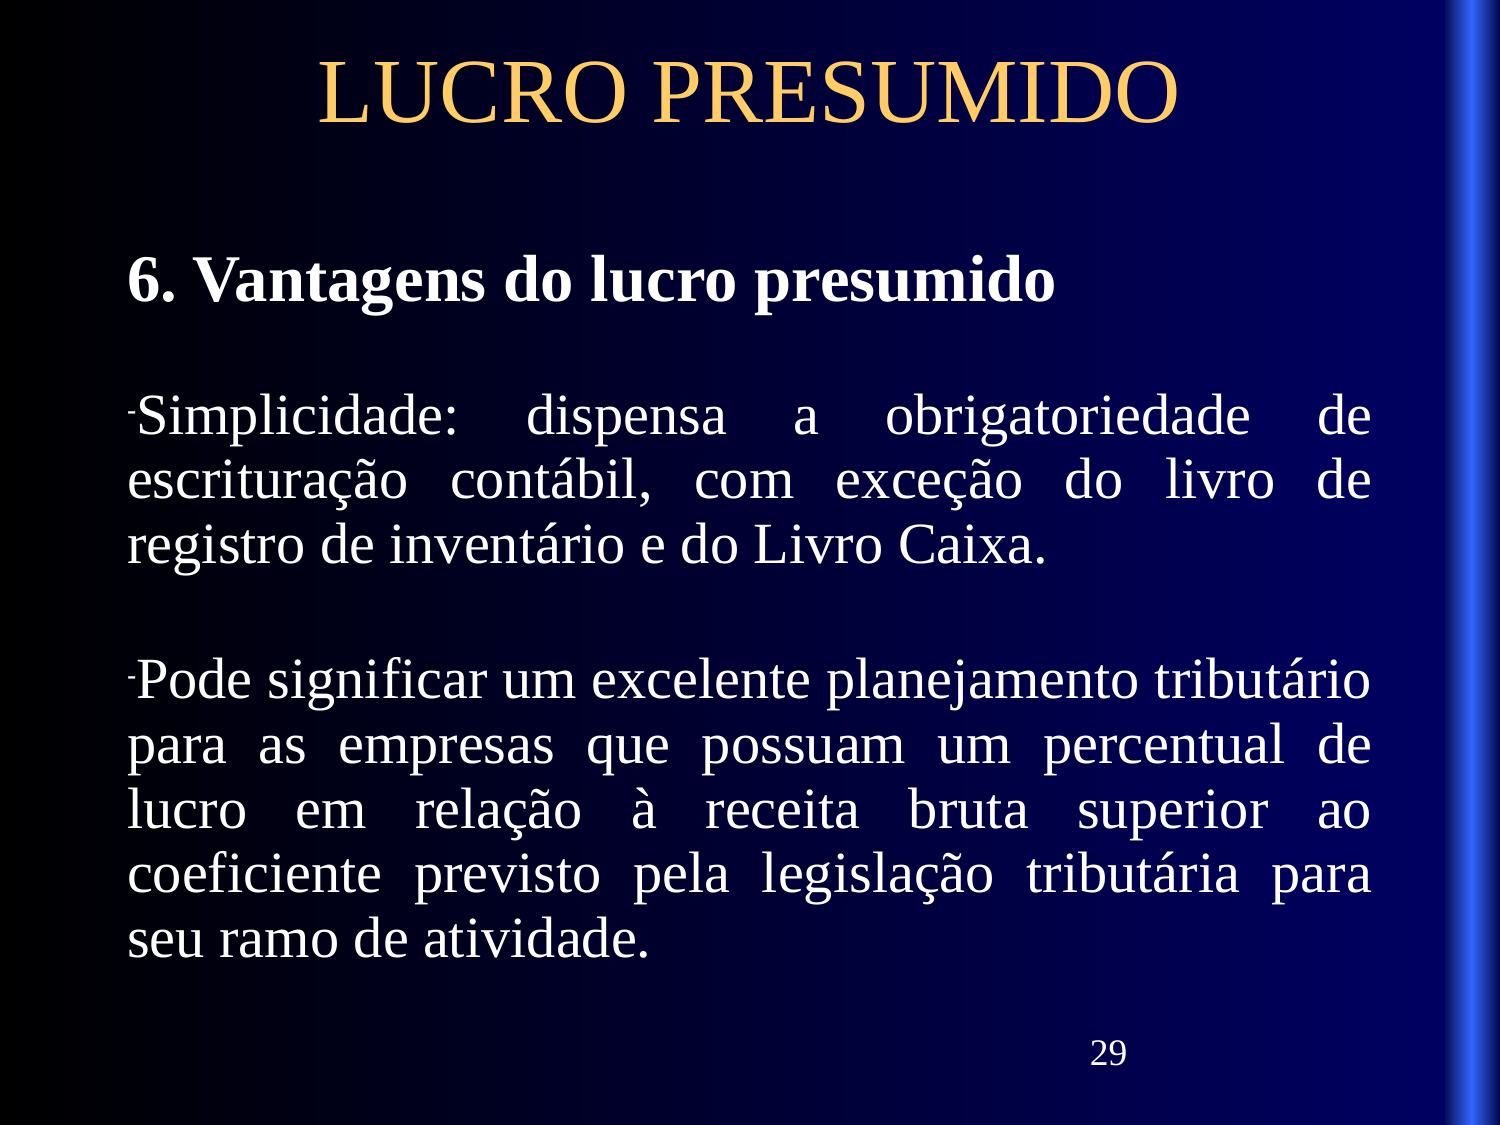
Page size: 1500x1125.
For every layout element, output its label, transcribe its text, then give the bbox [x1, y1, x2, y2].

text_box 6. Vantagens do lucro presumido Simplicidade: dispensa a obrigatoriedade de escrituração contábil, com exceção do livro de registro de inventário e do Livro Caixa. Pode significar um excelente planejamento tributário para as empresas que possuam um percentual de lucro em relação à receita bruta superior ao coeficiente previsto pela legislação tributária para seu ramo de atividade. [112, 234, 1388, 910]
title LUCRO PRESUMIDO [112, 23, 1388, 211]
